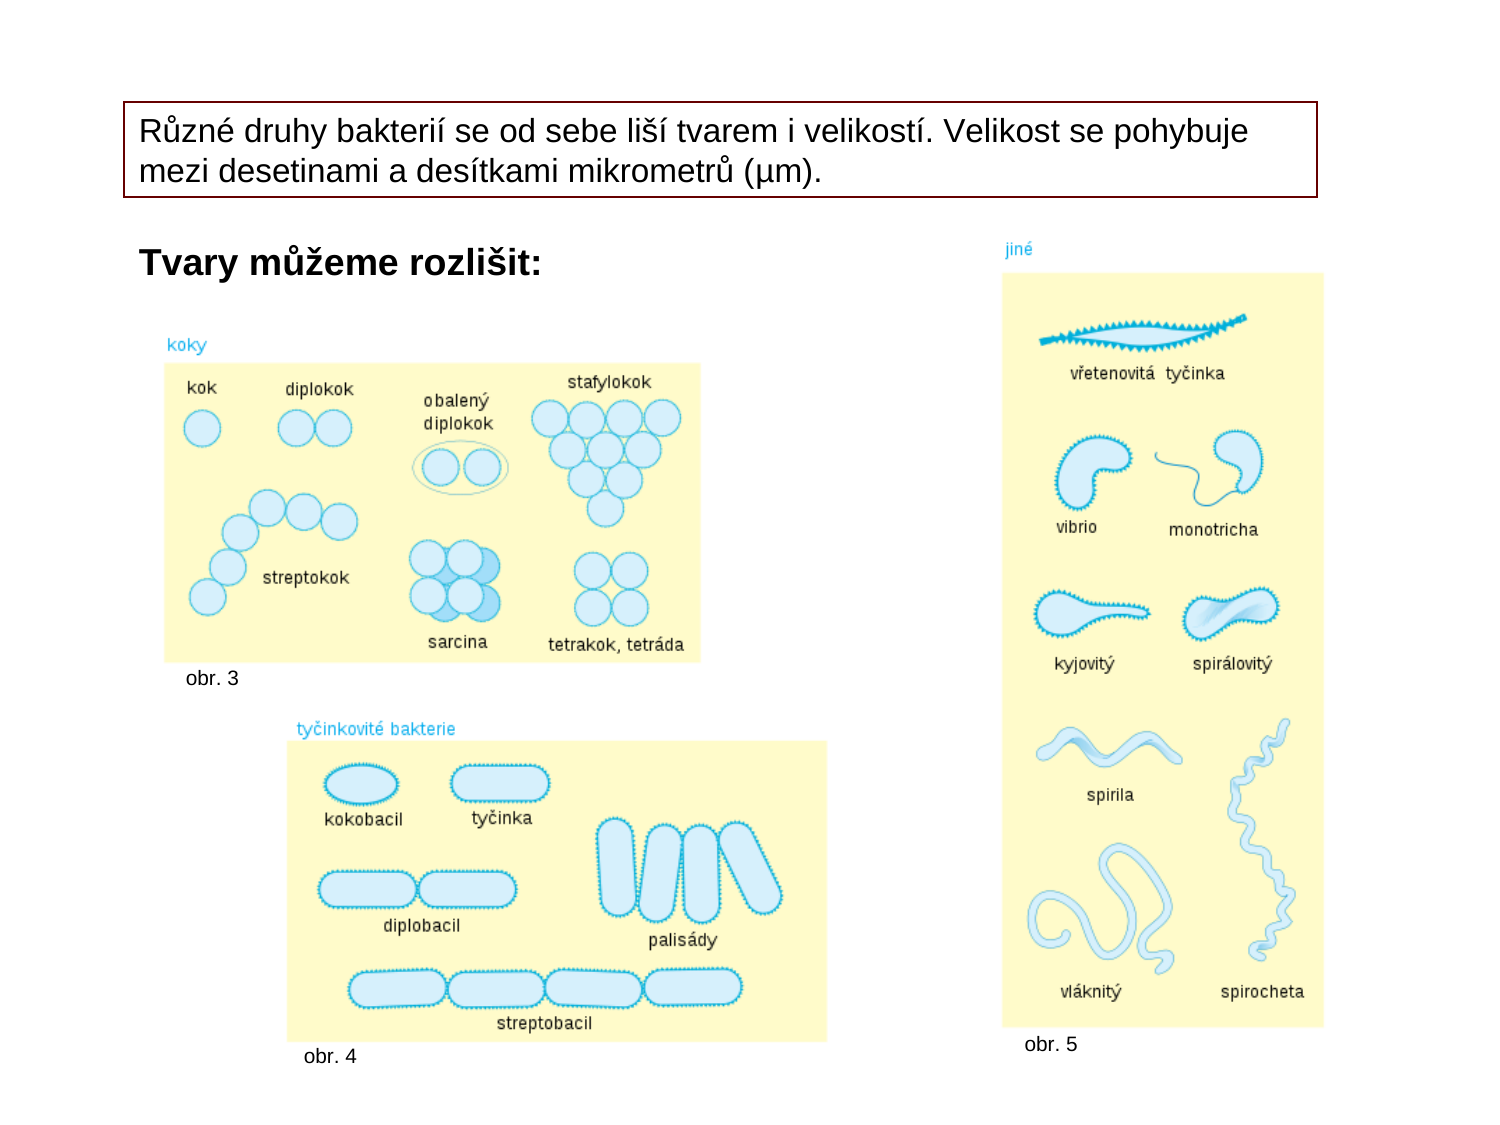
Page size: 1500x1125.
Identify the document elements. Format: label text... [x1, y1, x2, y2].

text_box Tvary můžeme rozlišit: [123, 230, 585, 292]
picture [147, 314, 724, 681]
text_box obr. 5 [1009, 1023, 1117, 1064]
text_box obr. 3 [171, 657, 278, 698]
picture [277, 698, 845, 1071]
text_box Různé druhy bakterií se od sebe liší tvarem i velikostí. Velikost se pohybuje mezi desetinami a desítkami mikrometrů (µm). [123, 101, 1317, 198]
text_box obr. 4 [289, 1034, 396, 1076]
picture [986, 219, 1342, 1055]
